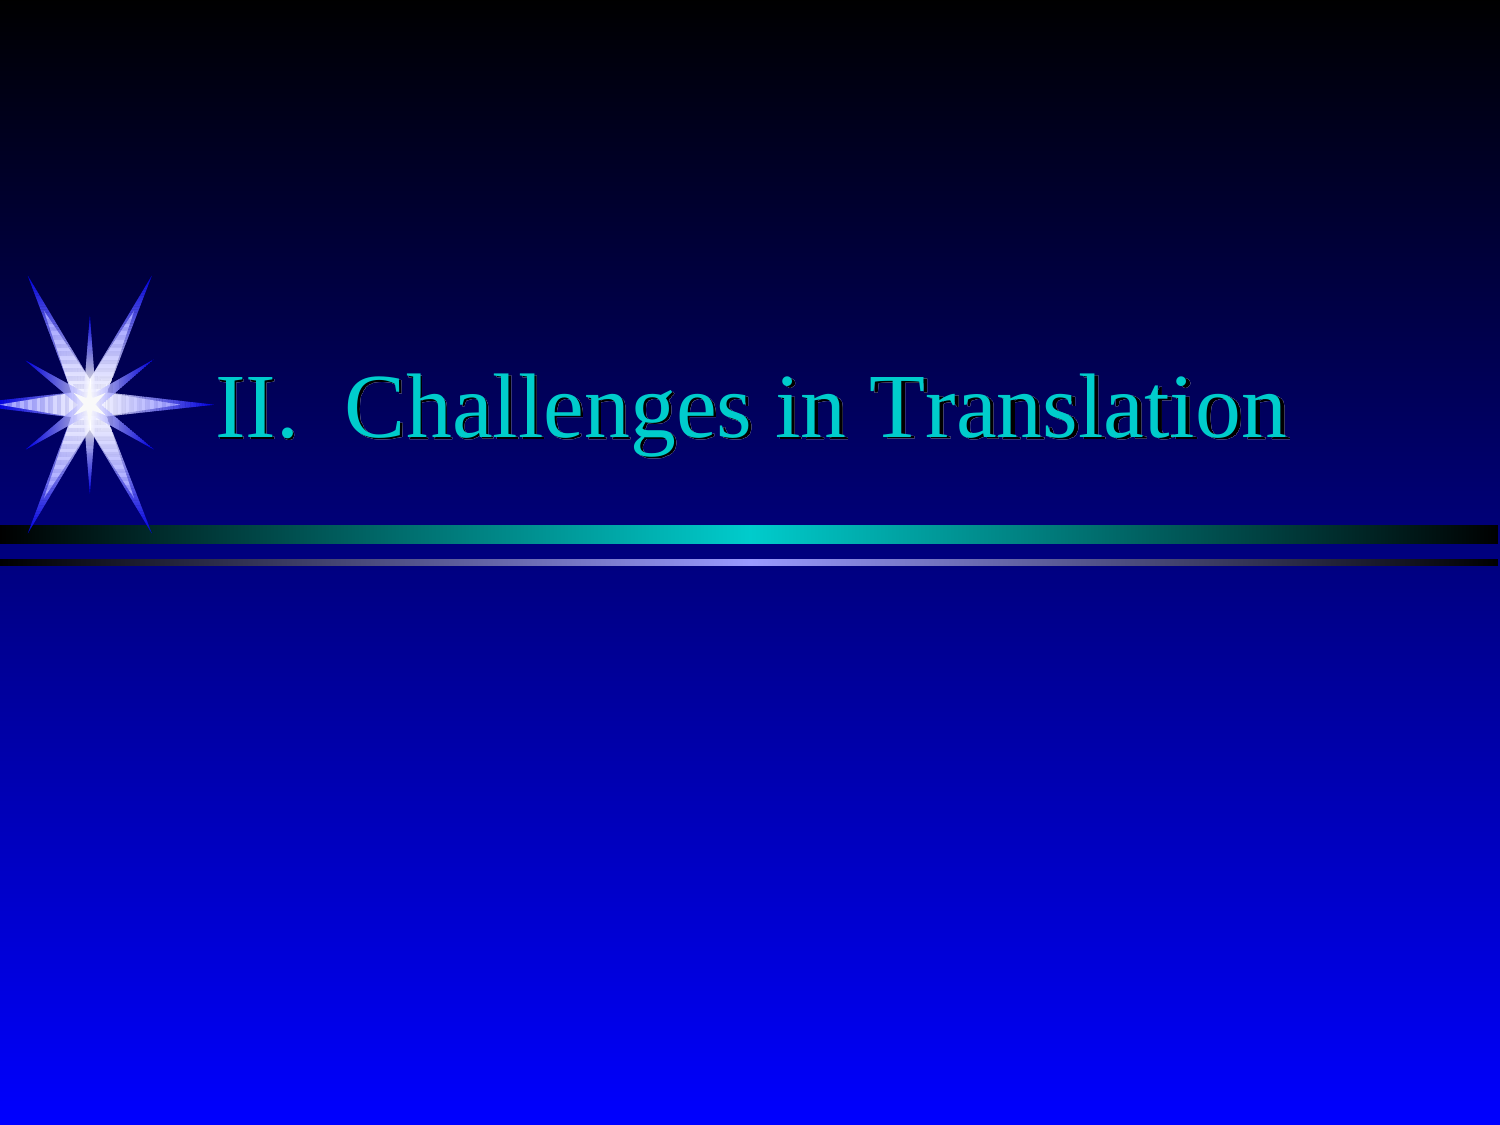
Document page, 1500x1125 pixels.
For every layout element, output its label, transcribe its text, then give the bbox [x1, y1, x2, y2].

title II. Challenges in Translation [200, 312, 1476, 501]
